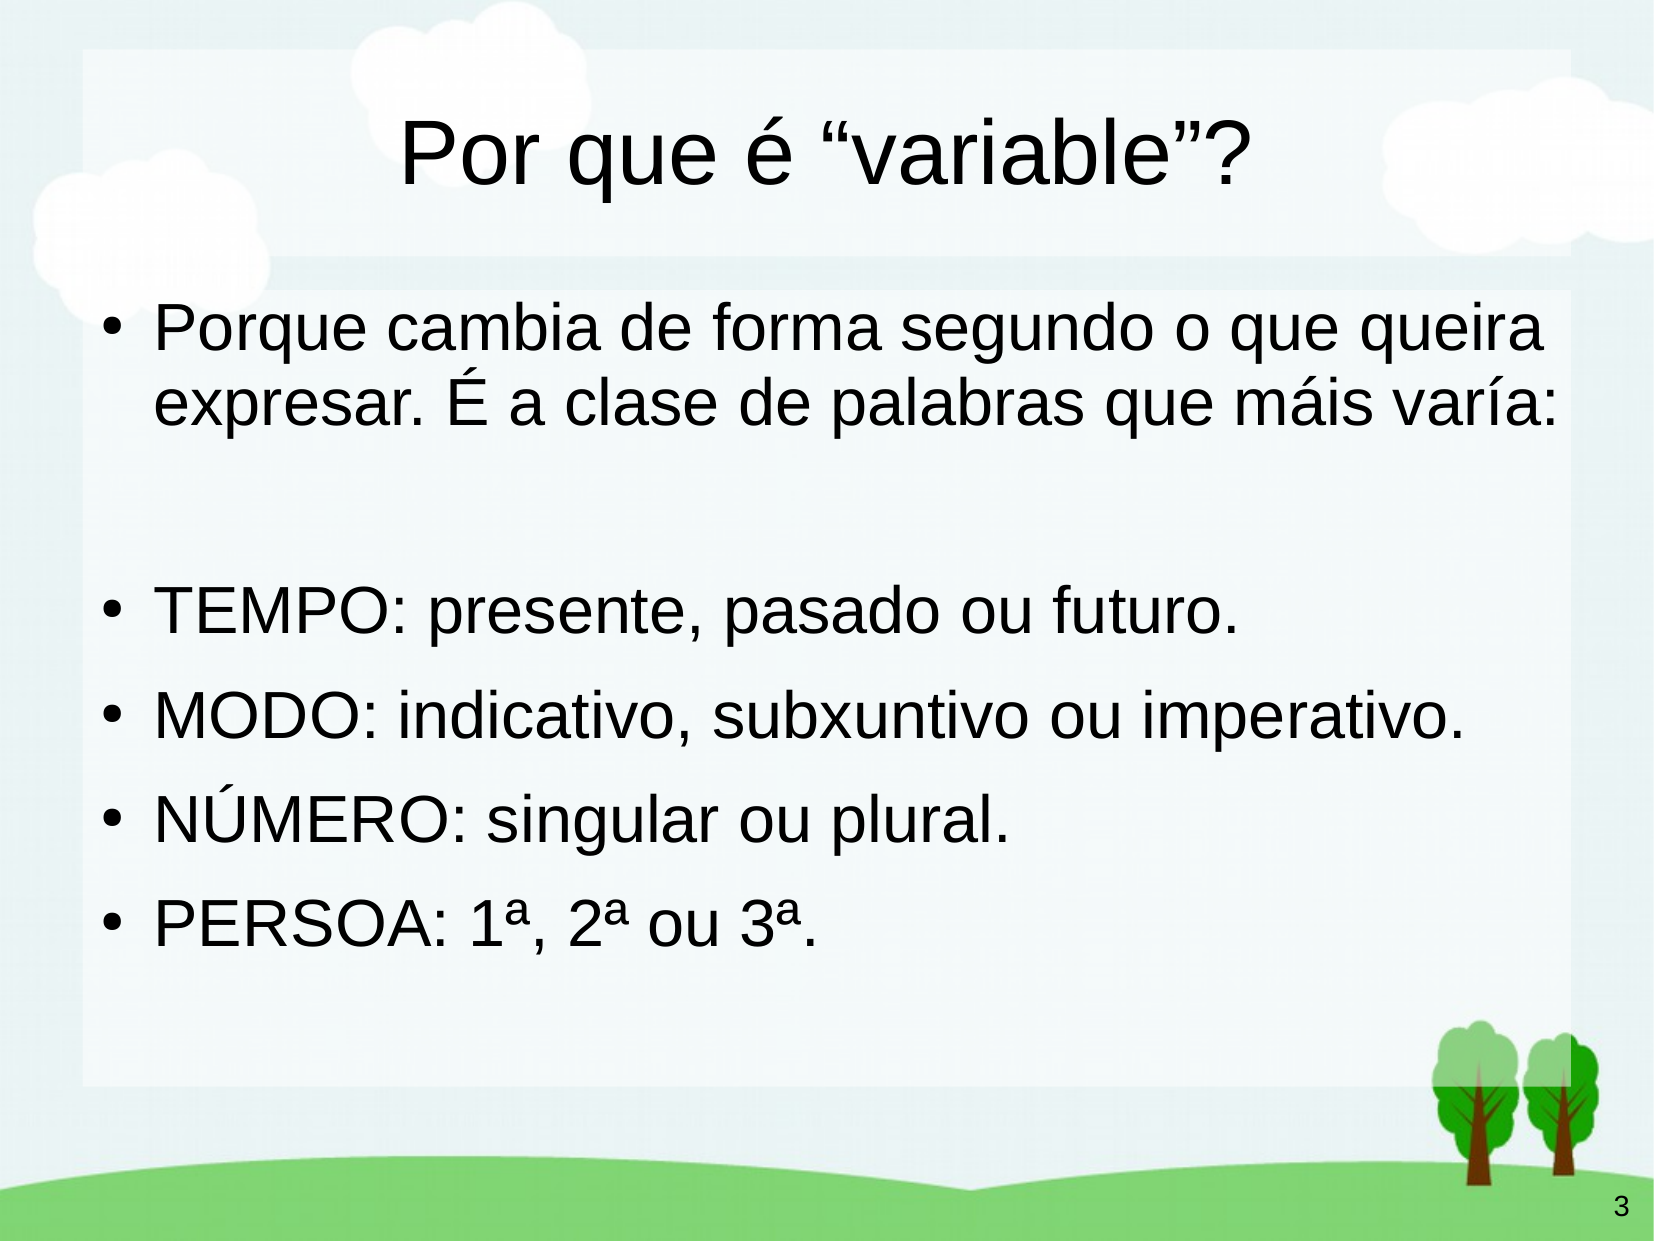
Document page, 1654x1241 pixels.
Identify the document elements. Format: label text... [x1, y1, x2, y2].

list Porque cambia de forma segundo o que queira expresar. É a clase de palabras que máis varía: TEMPO: presente, pasado ou futuro. MODO: indicativo, subxuntivo ou imperativo. NÚMERO: singular ou plural. PERSOA: 1ª, 2ª ou 3ª. [82, 290, 1571, 1087]
picture [0, 0, 1654, 1241]
title Por que é “variable”? [82, 49, 1571, 257]
